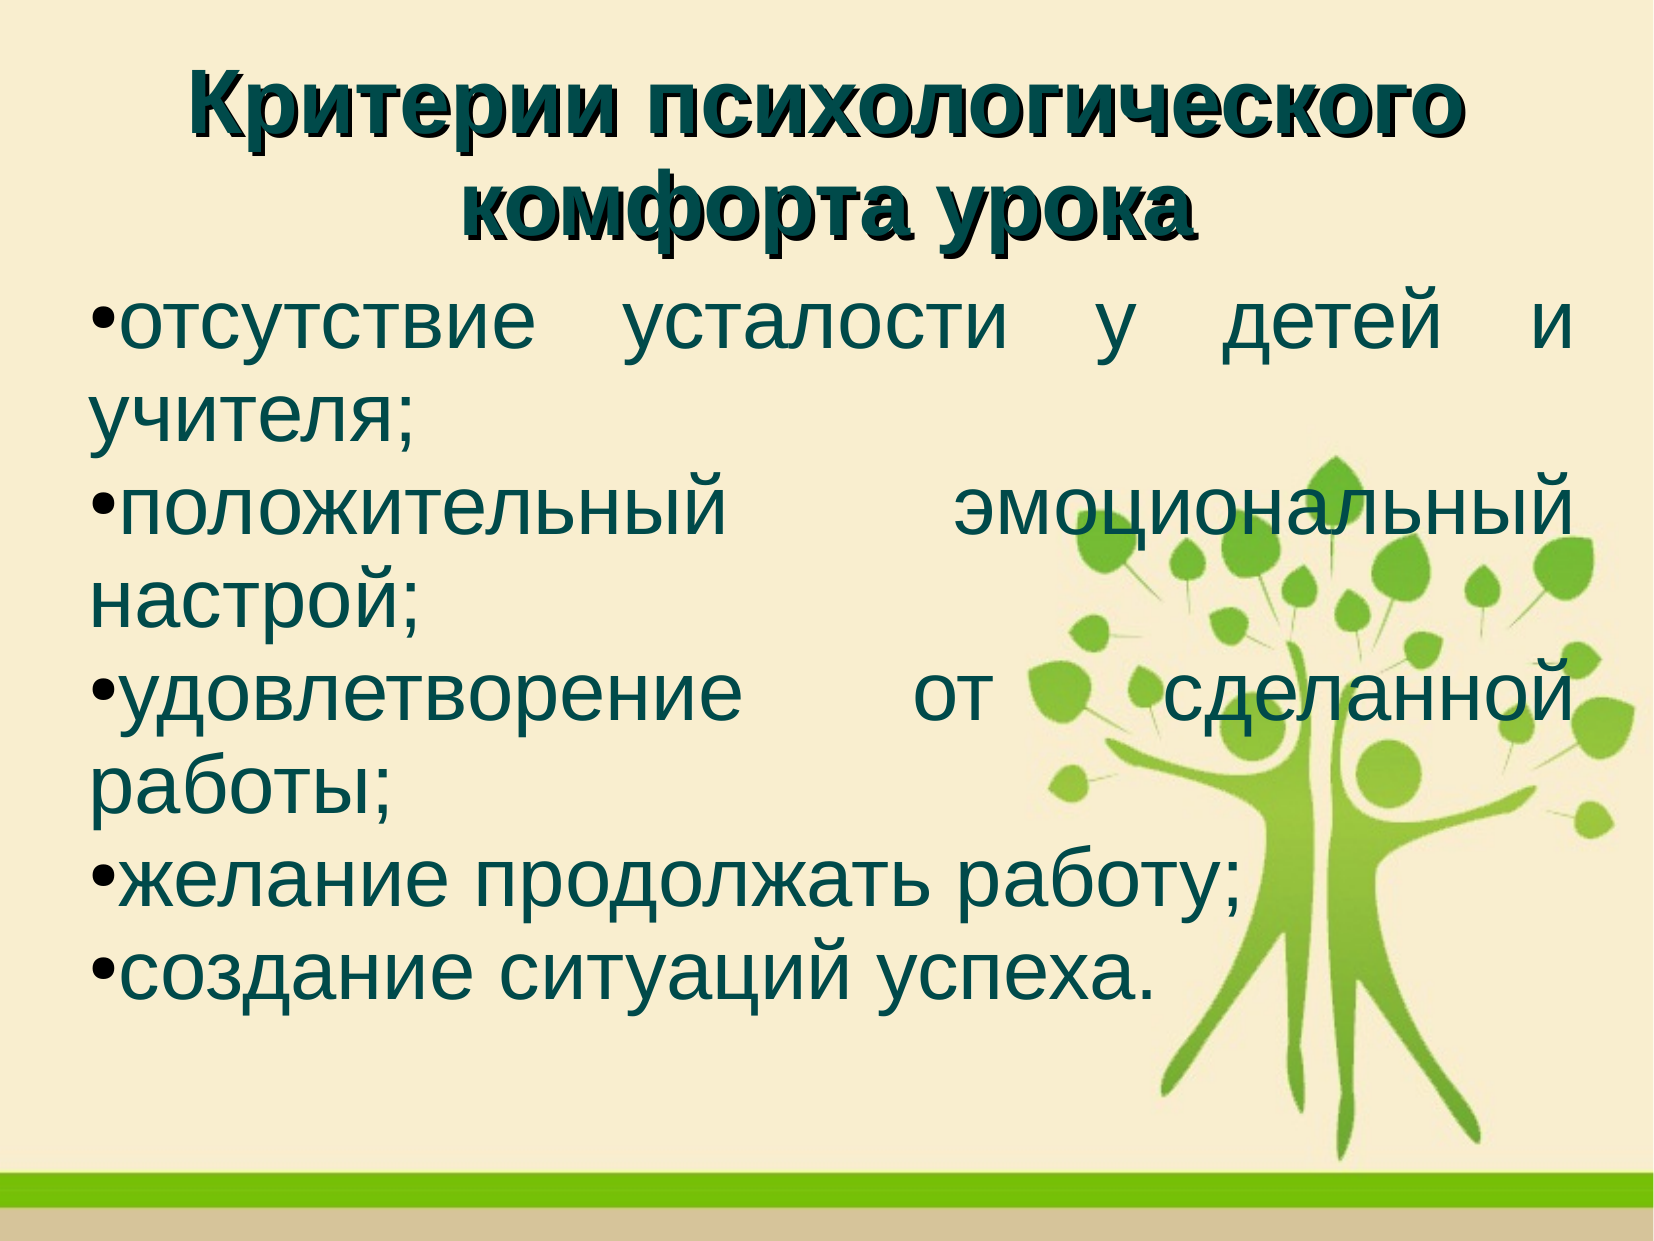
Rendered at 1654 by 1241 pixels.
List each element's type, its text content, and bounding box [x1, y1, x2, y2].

picture [0, 0, 1654, 1241]
title Критерии психологического комфорта урока [82, 49, 1571, 257]
subtitle отсутствие усталости у детей и учителя; положительный эмоциональный настрой; удовлетворение от сделанной работы; желание продолжать работу; создание ситуаций успеха. [88, 236, 1577, 1055]
